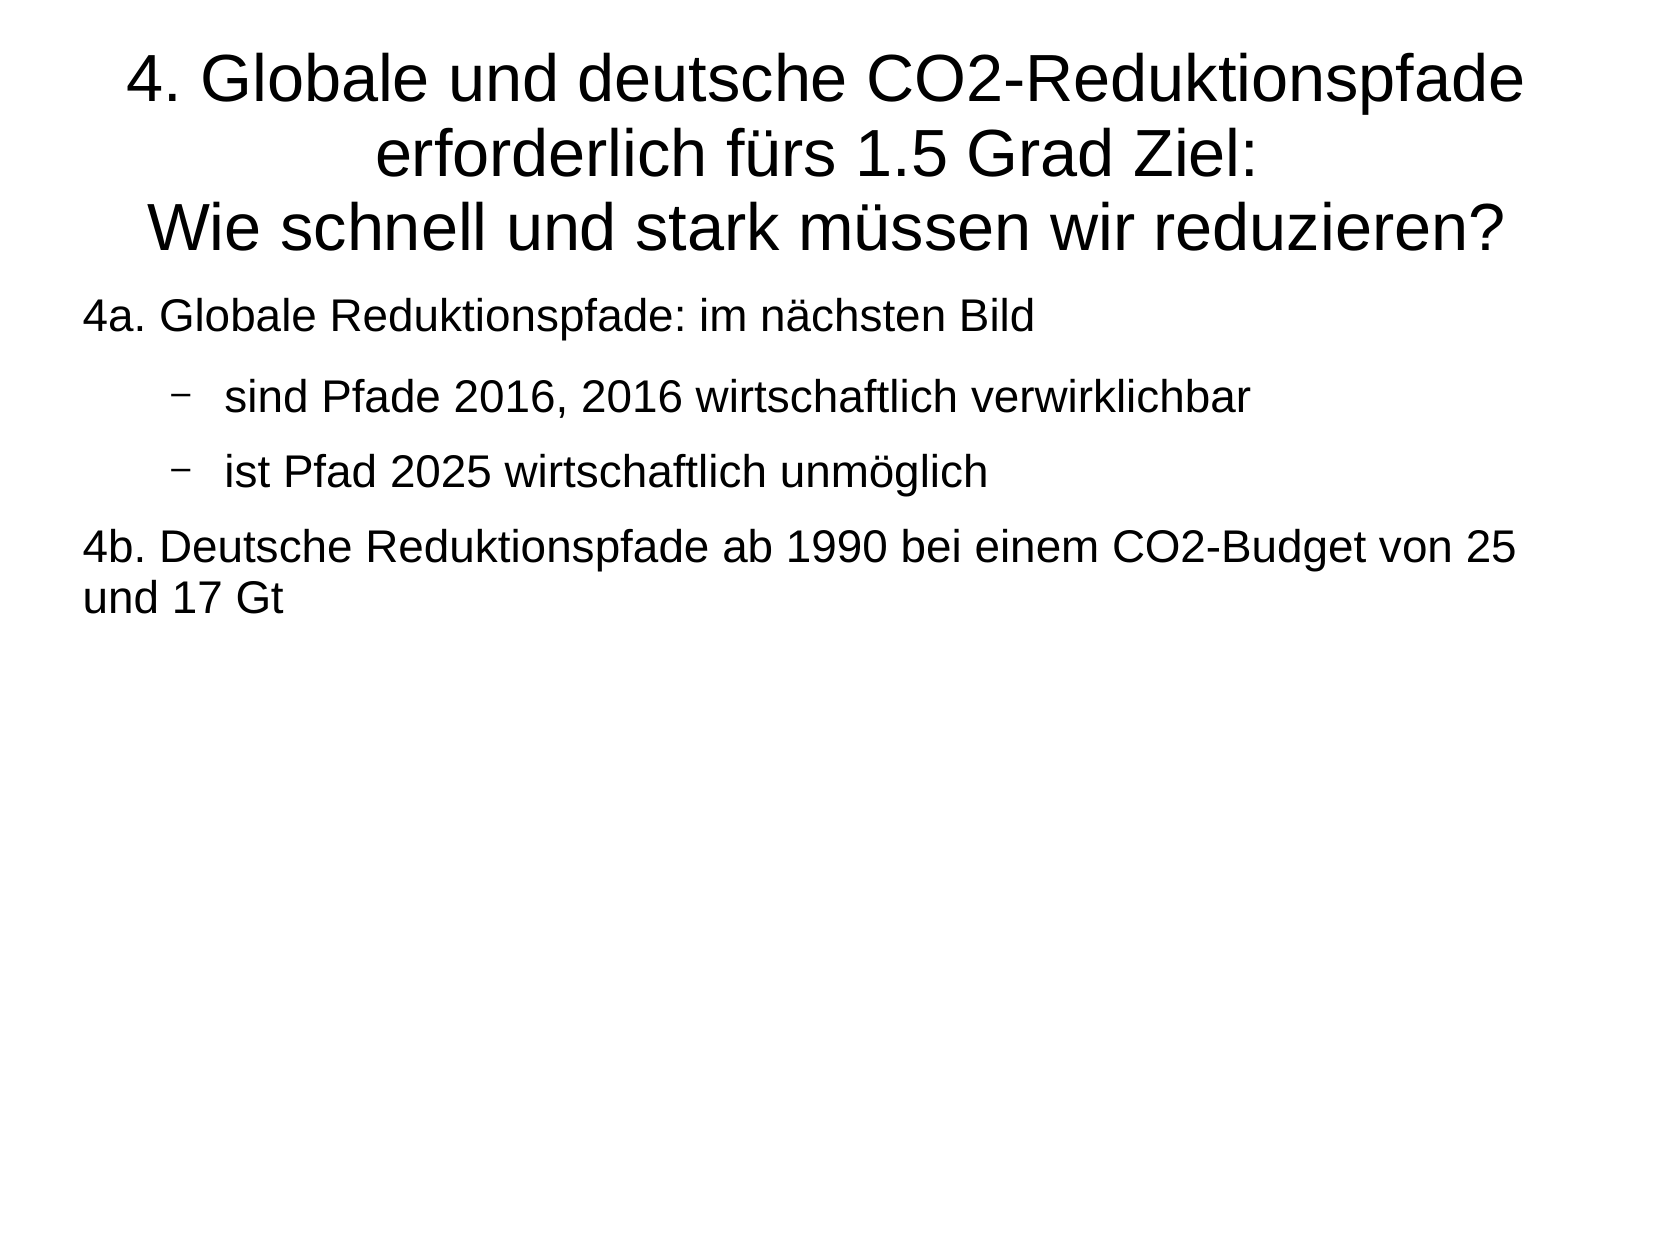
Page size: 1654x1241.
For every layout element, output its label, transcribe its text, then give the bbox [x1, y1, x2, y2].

title 4. Globale und deutsche CO2-Reduktionspfade erforderlich fürs 1.5 Grad Ziel: Wie schnell und stark müssen wir reduzieren? [82, 41, 1571, 265]
list 4a. Globale Reduktionspfade: im nächsten Bild sind Pfade 2016, 2016 wirtschaftlich verwirklichbar ist Pfad 2025 wirtschaftlich unmöglich 4b. Deutsche Reduktionspfade ab 1990 bei einem CO2-Budget von 25 und 17 Gt [82, 290, 1571, 1109]
